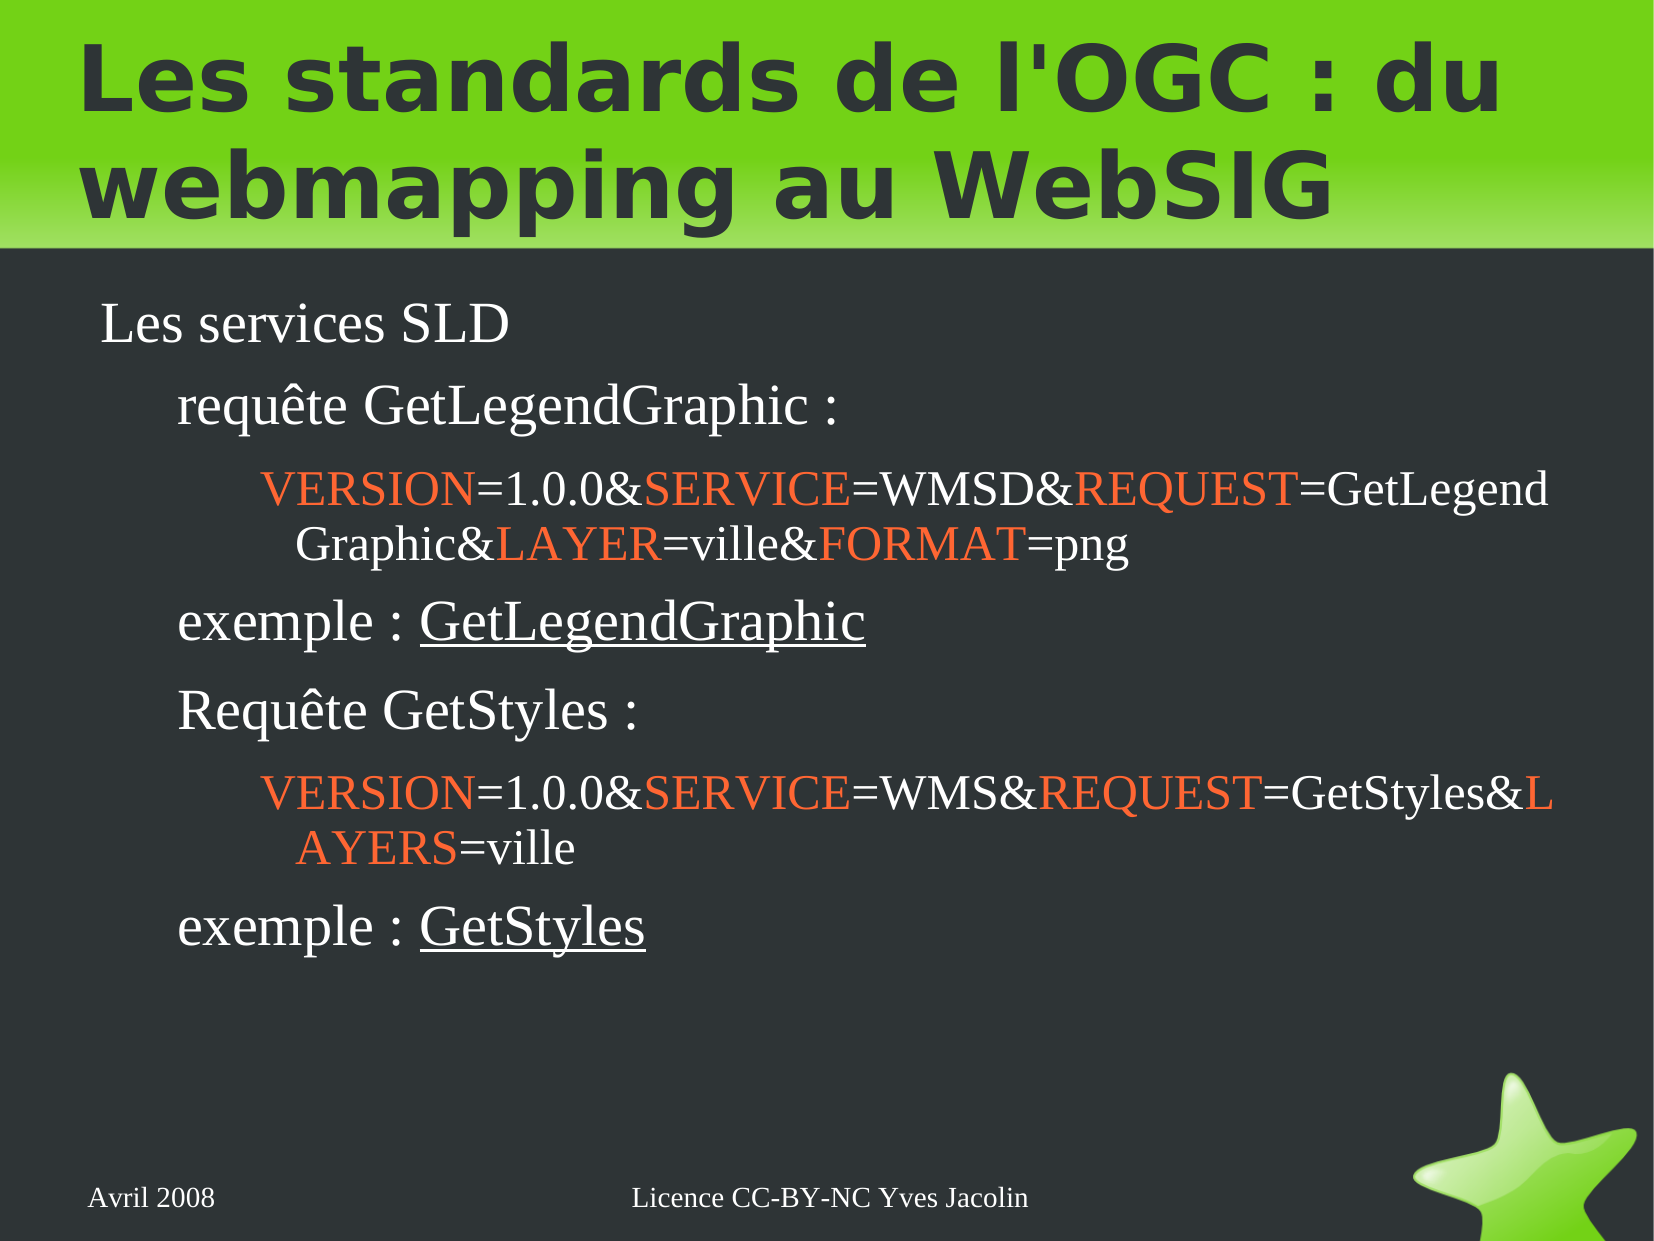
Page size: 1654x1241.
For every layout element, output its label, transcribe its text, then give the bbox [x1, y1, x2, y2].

title Les standards de l'OGC : du webmapping au WebSIG [76, 25, 1565, 240]
list Les services SLD requête GetLegendGraphic : VERSION=1.0.0&SERVICE=WMSD&REQUEST=GetLegendGraphic&LAYER=ville&FORMAT=png exemple : GetLegendGraphic Requête GetStyles : VERSION=1.0.0&SERVICE=WMS&REQUEST=GetStyles&LAYERS=ville exemple : GetStyles [82, 290, 1571, 1094]
picture [0, 0, 1654, 1241]
